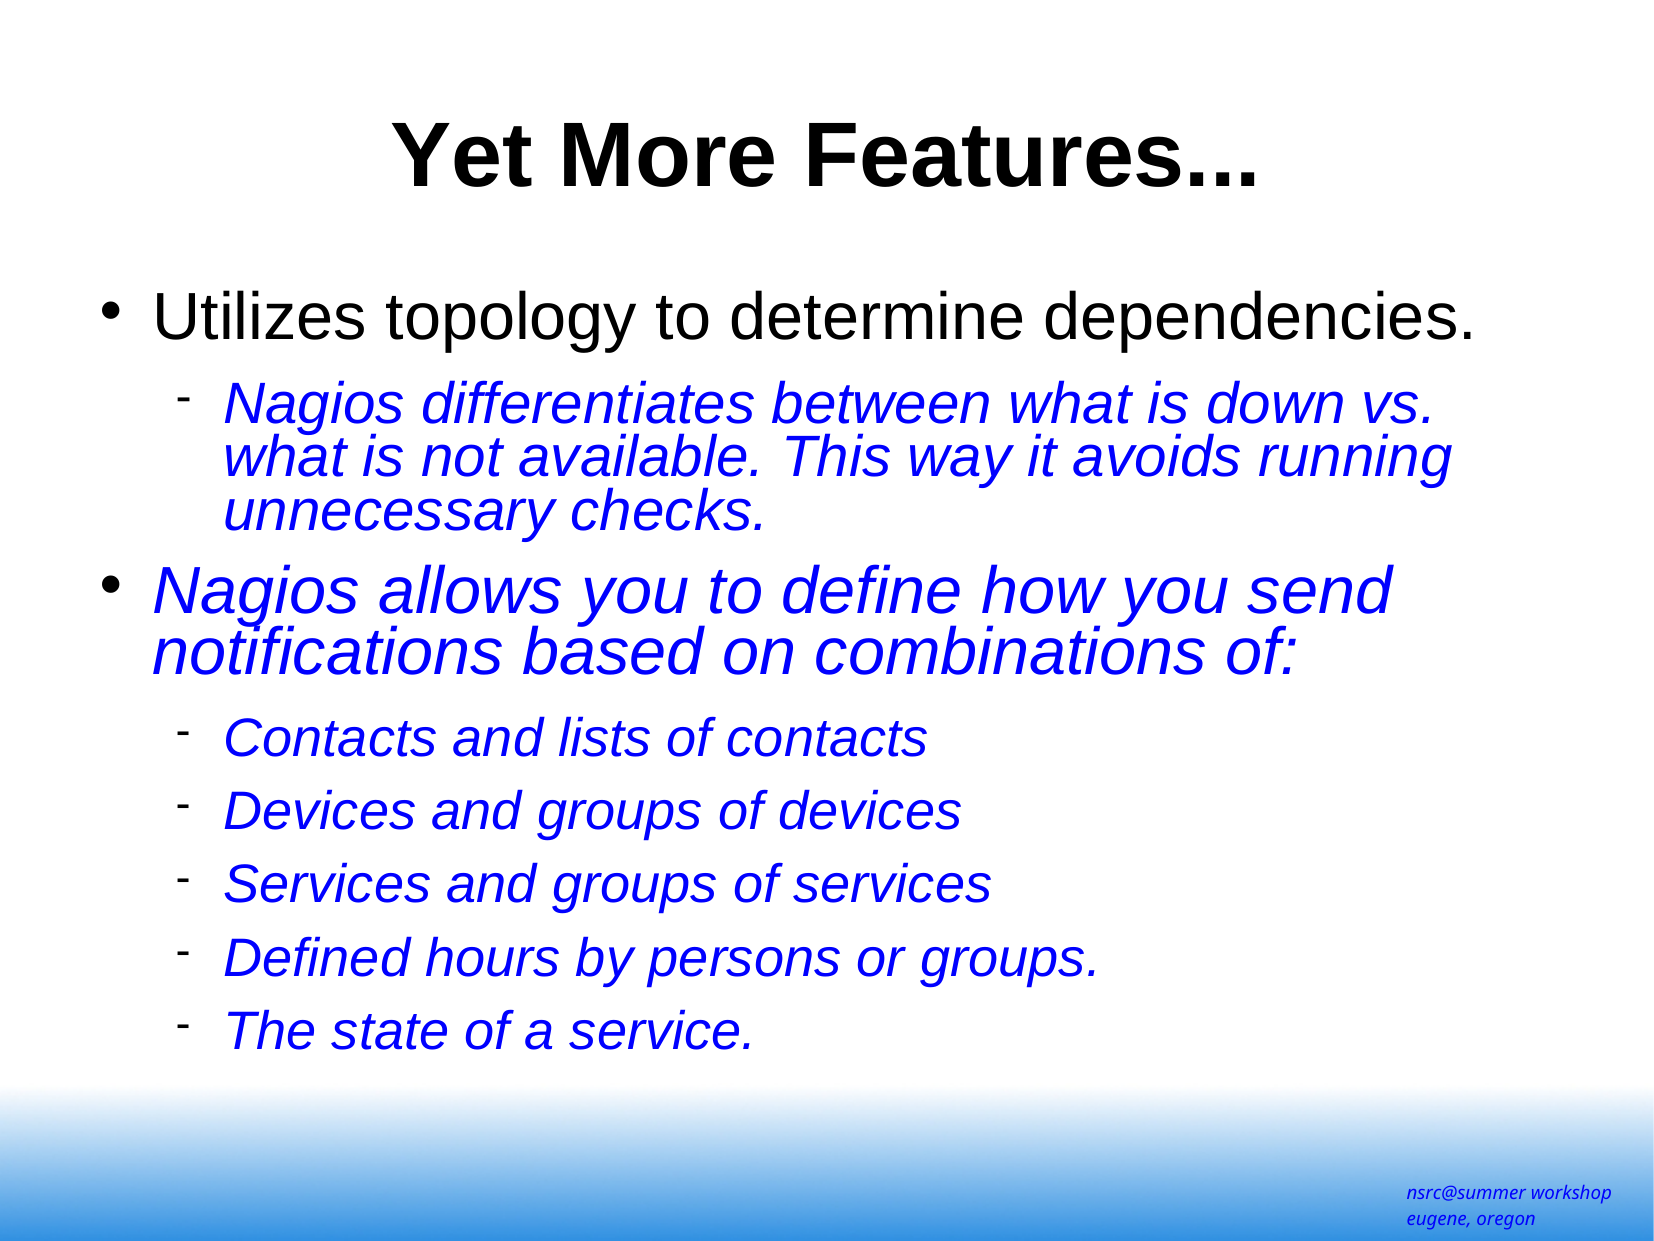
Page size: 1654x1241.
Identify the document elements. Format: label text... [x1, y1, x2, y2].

picture [0, 1083, 1654, 1241]
list Utilizes topology to determine dependencies. Nagios differentiates between what is down vs. what is not available. This way it avoids running unnecessary checks. Nagios allows you to define how you send notifications based on combinations of: Contacts and lists of contacts Devices and groups of devices Services and groups of services Defined hours by persons or groups. The state of a service. [82, 290, 1571, 1203]
title Yet More Features... [82, 49, 1571, 257]
